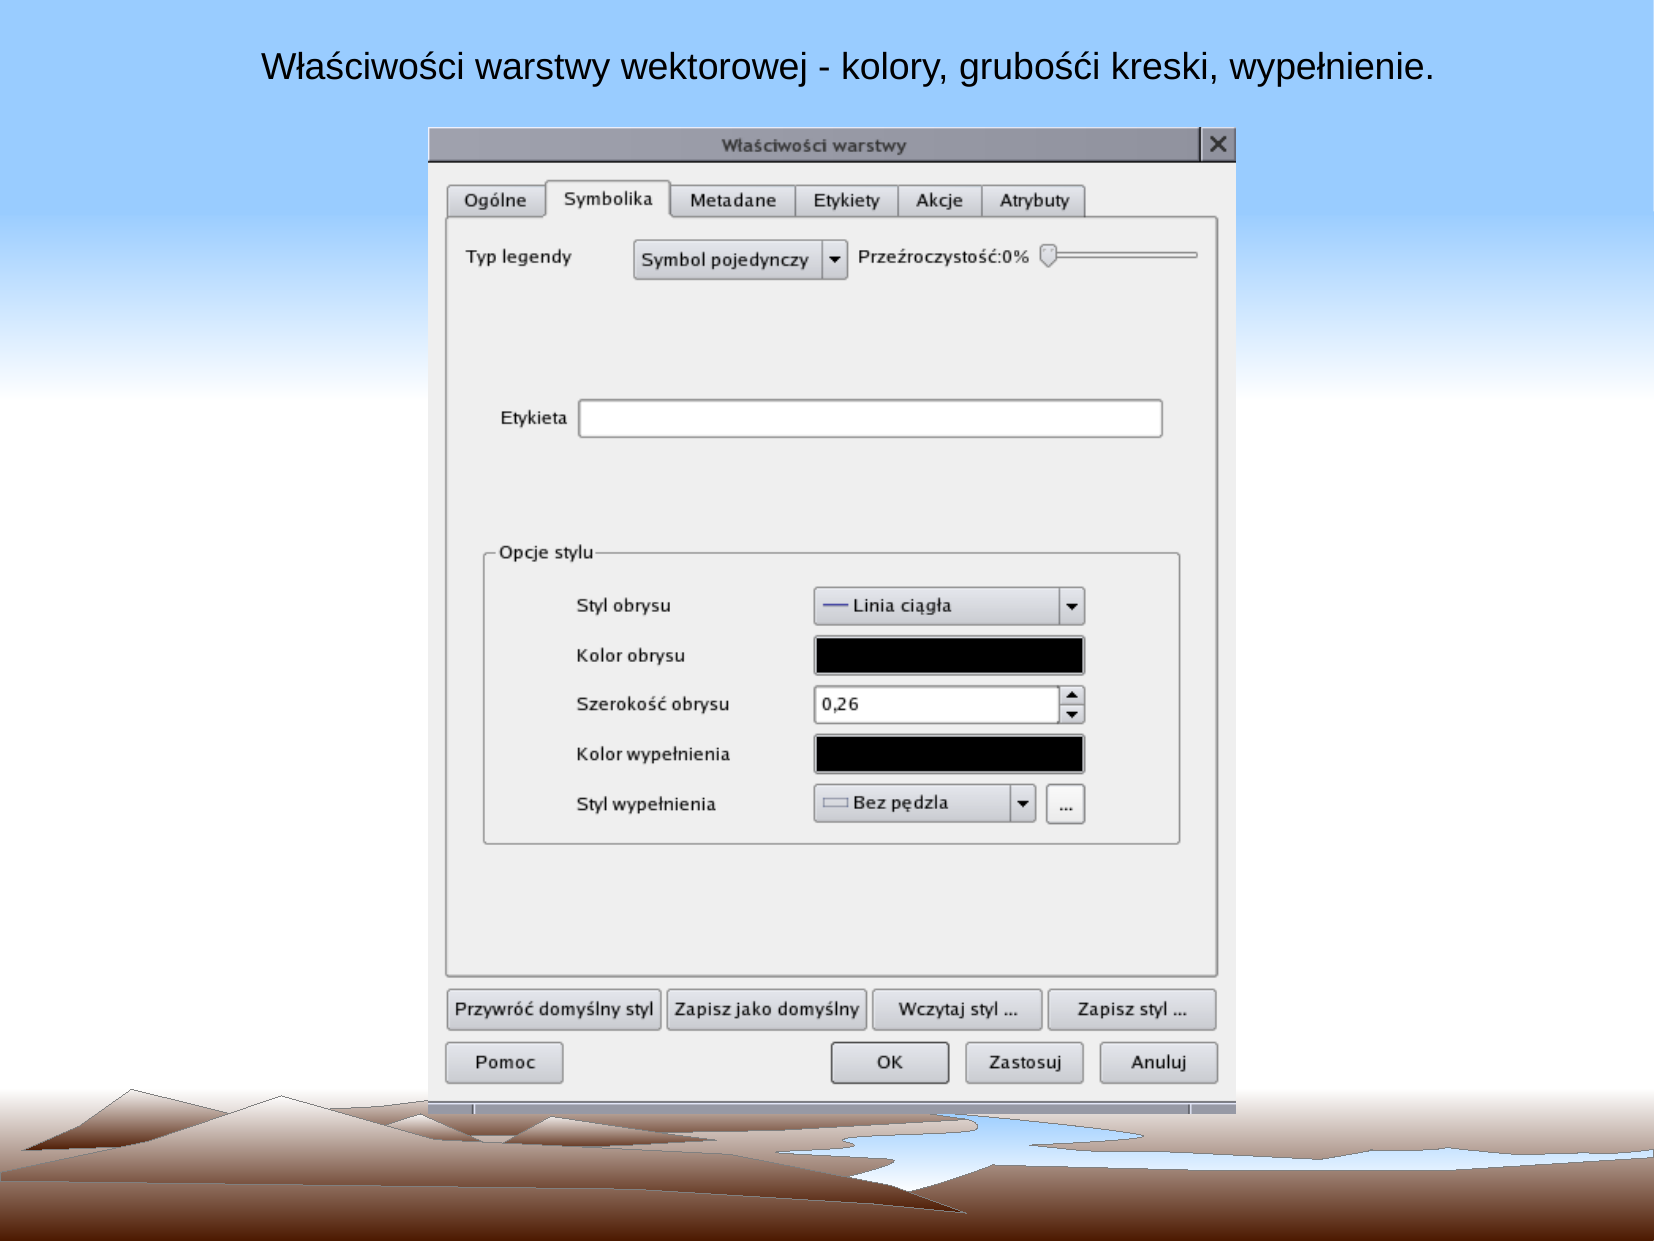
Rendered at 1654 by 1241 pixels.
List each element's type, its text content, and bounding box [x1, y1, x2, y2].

text_box Właściwości warstwy wektorowej - kolory, grubośći kreski, wypełnienie. [246, 37, 1454, 95]
picture [428, 127, 1236, 1114]
